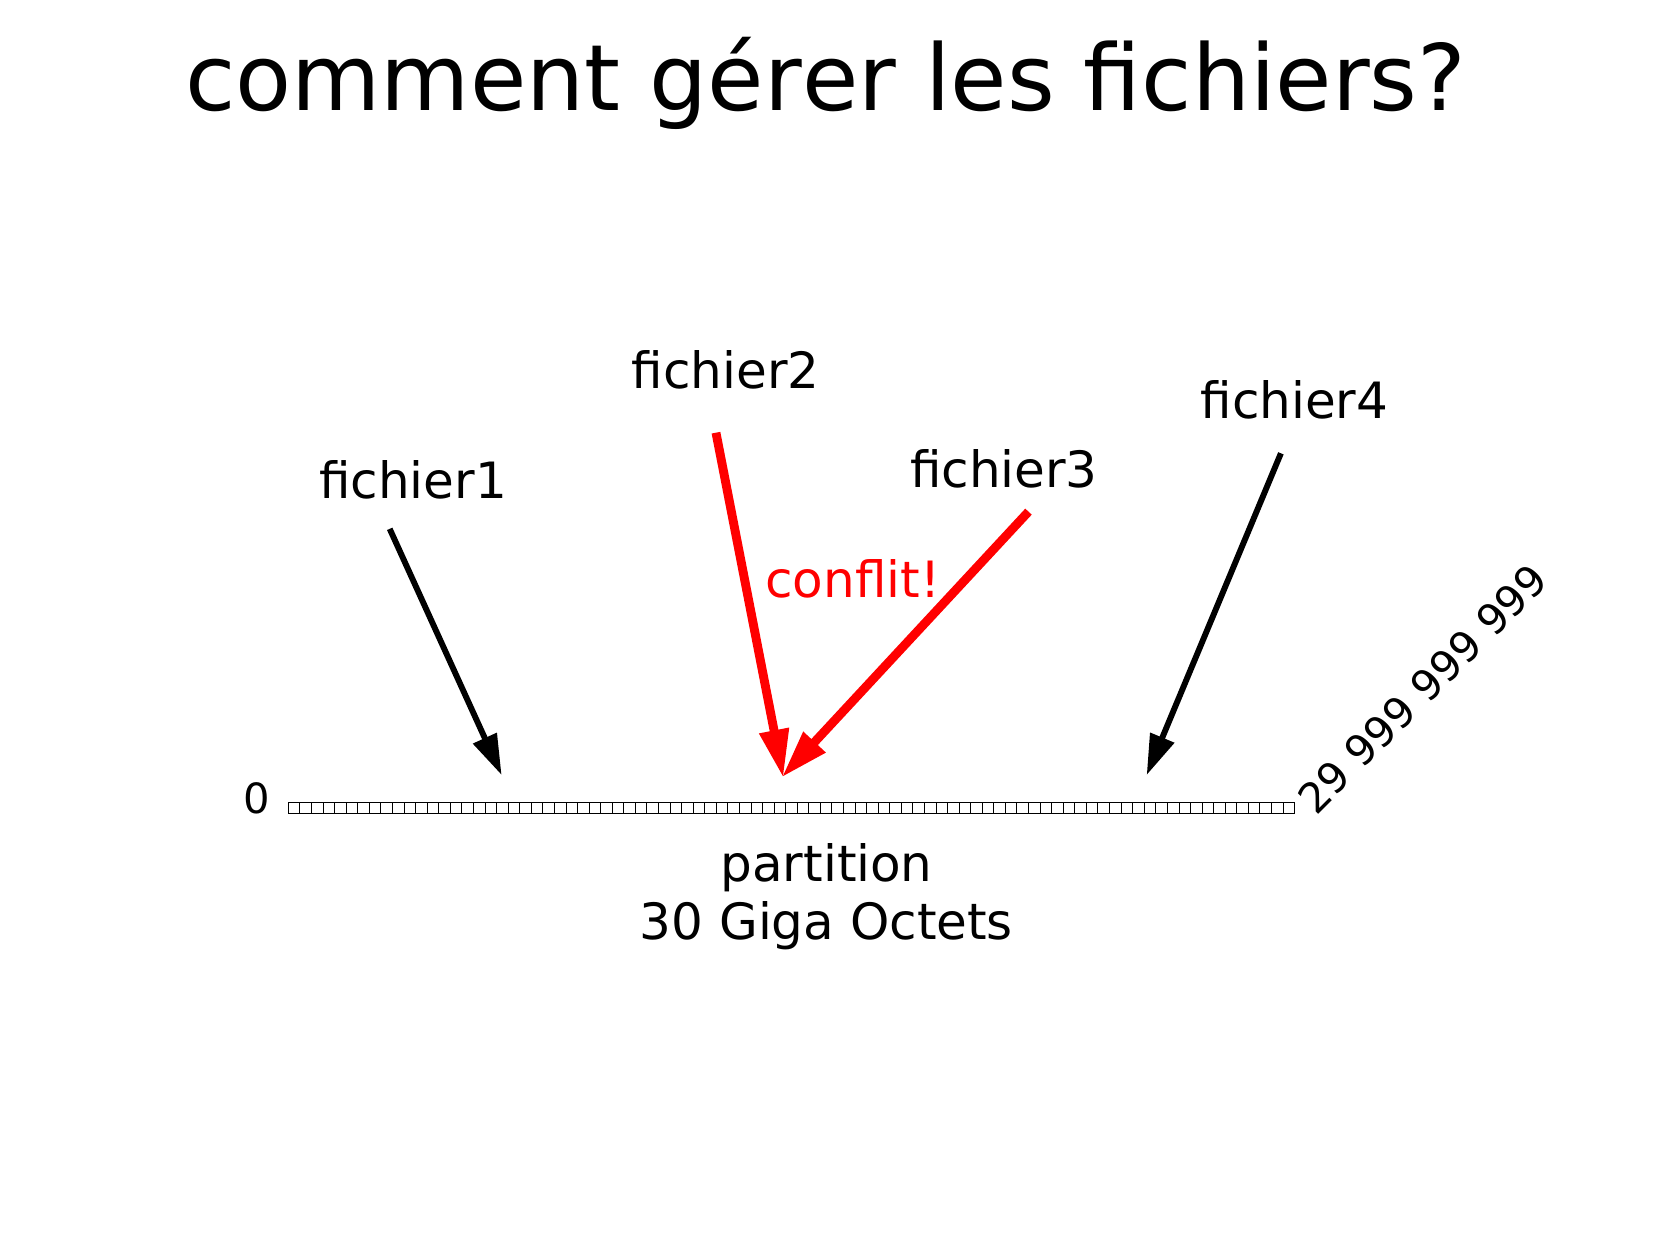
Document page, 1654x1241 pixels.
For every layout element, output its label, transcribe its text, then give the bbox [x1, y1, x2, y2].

text_box fichier4 [1200, 372, 1395, 431]
text_box fichier1 [319, 451, 514, 510]
text_box fichier2 [631, 341, 827, 401]
text_box 0 [243, 775, 270, 824]
title comment gérer les fichiers? [136, 17, 1518, 140]
text_box fichier3 [910, 441, 1105, 500]
text_box partition 30 Giga Octets [640, 834, 1014, 952]
text_box [288, 802, 1295, 814]
text_box 29 999 999 999 [1288, 554, 1558, 824]
text_box conflit! [765, 550, 960, 610]
